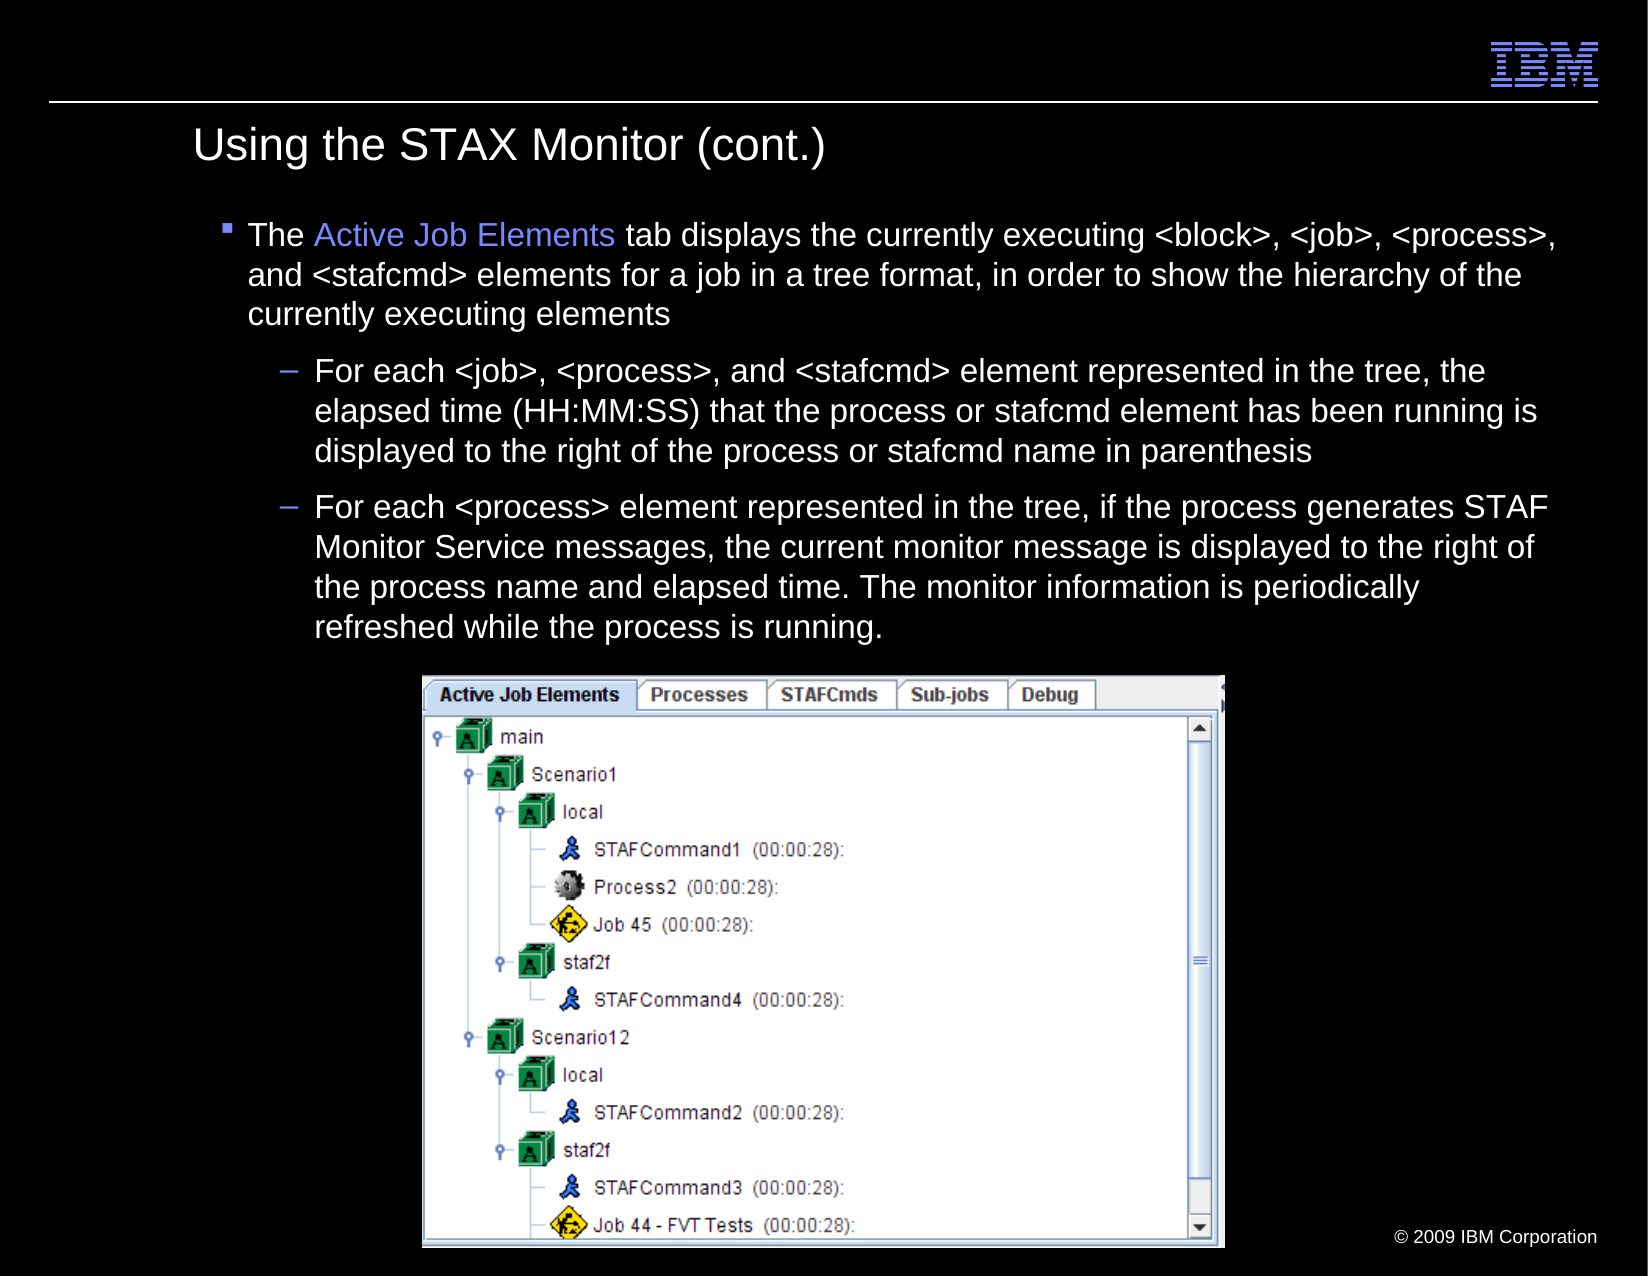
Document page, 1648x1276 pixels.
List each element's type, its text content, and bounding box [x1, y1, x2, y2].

text_box The Active Job Elements tab displays the currently executing <block>, <job>, <process>, and <stafcmd> elements for a job in a tree format, in order to show the hierarchy of the currently executing elements For each <job>, <process>, and <stafcmd> element represented in the tree, the elapsed time (HH:MM:SS) that the process or stafcmd element has been running is displayed to the right of the process or stafcmd name in parenthesis For each <process> element represented in the tree, if the process generates STAF Monitor Service messages, the current monitor message is displayed to the right of the process name and elapsed time. The monitor information is periodically refreshed while the process is running. [219, 212, 1570, 697]
picture [1491, 42, 1598, 87]
title Using the STAX Monitor (cont.) [175, 112, 1648, 206]
picture [422, 675, 1225, 1248]
